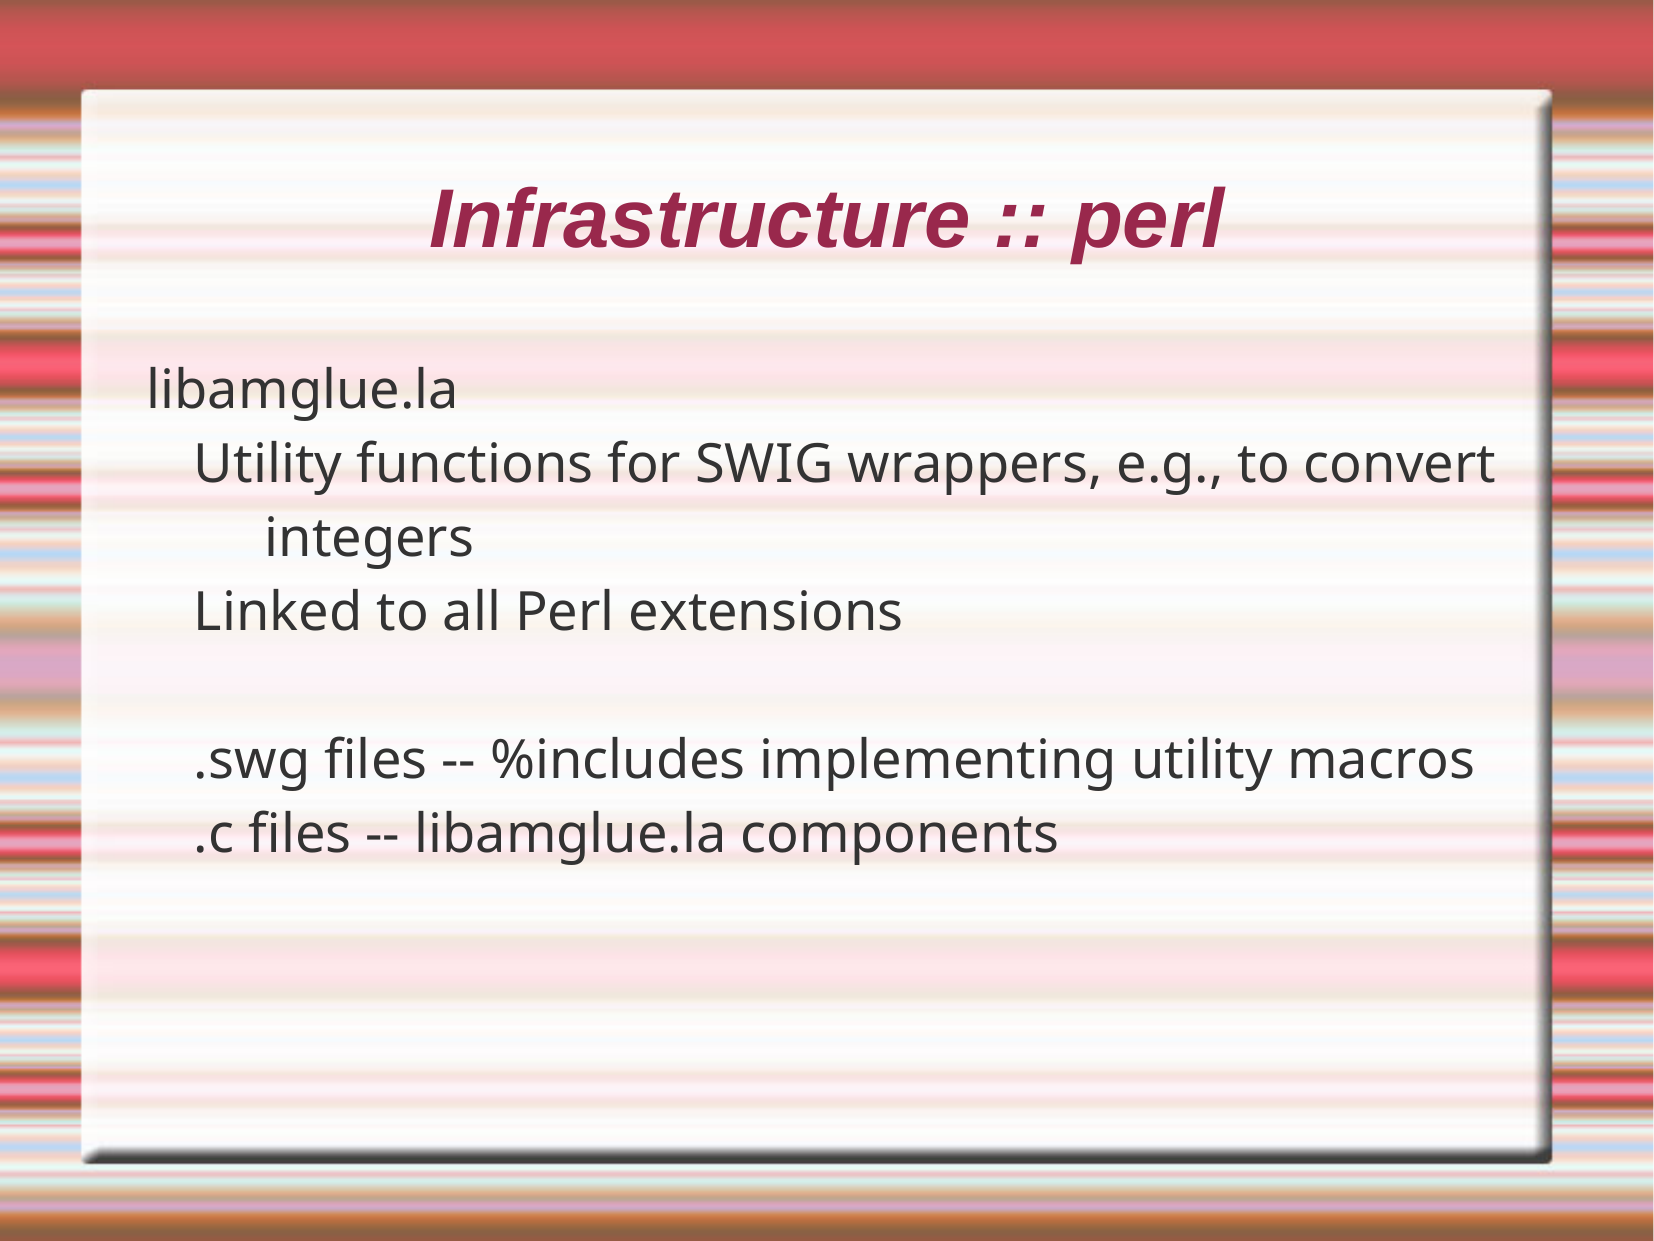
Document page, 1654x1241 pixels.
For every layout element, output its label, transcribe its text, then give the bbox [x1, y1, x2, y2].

picture [0, 0, 1654, 1241]
list libamglue.la Utility functions for SWIG wrappers, e.g., to convert integers Linked to all Perl extensions .swg files -- %includes implementing utility macros .c files -- libamglue.la components [134, 350, 1516, 1133]
title Infrastructure :: perl [121, 114, 1534, 322]
